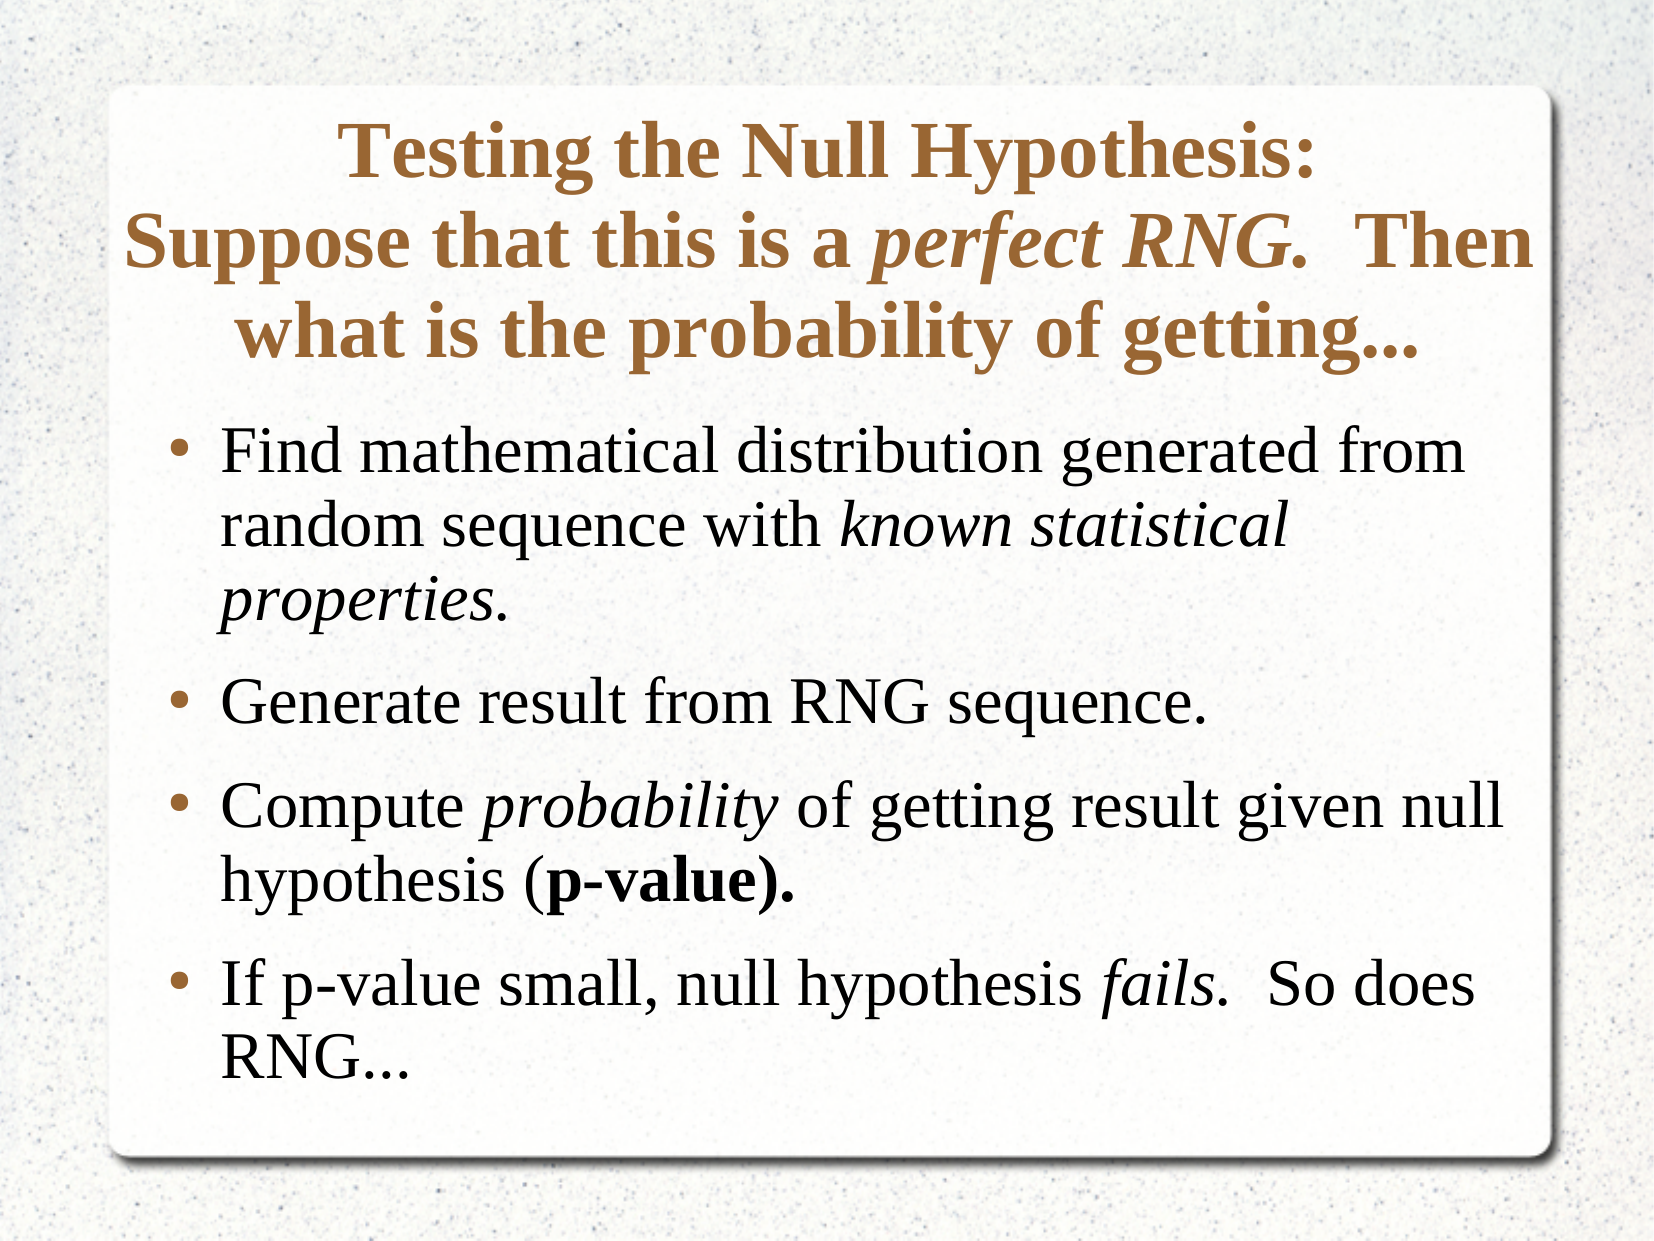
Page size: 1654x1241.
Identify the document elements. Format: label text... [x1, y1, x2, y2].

list Find mathematical distribution generated from random sequence with known statistical properties. Generate result from RNG sequence. Compute probability of getting result given null hypothesis (p-value). If p-value small, null hypothesis fails. So does RNG... [150, 412, 1509, 1094]
title Testing the Null Hypothesis: Suppose that this is a perfect RNG. Then what is the probability of getting... [120, 105, 1538, 376]
picture [0, 0, 1654, 1241]
